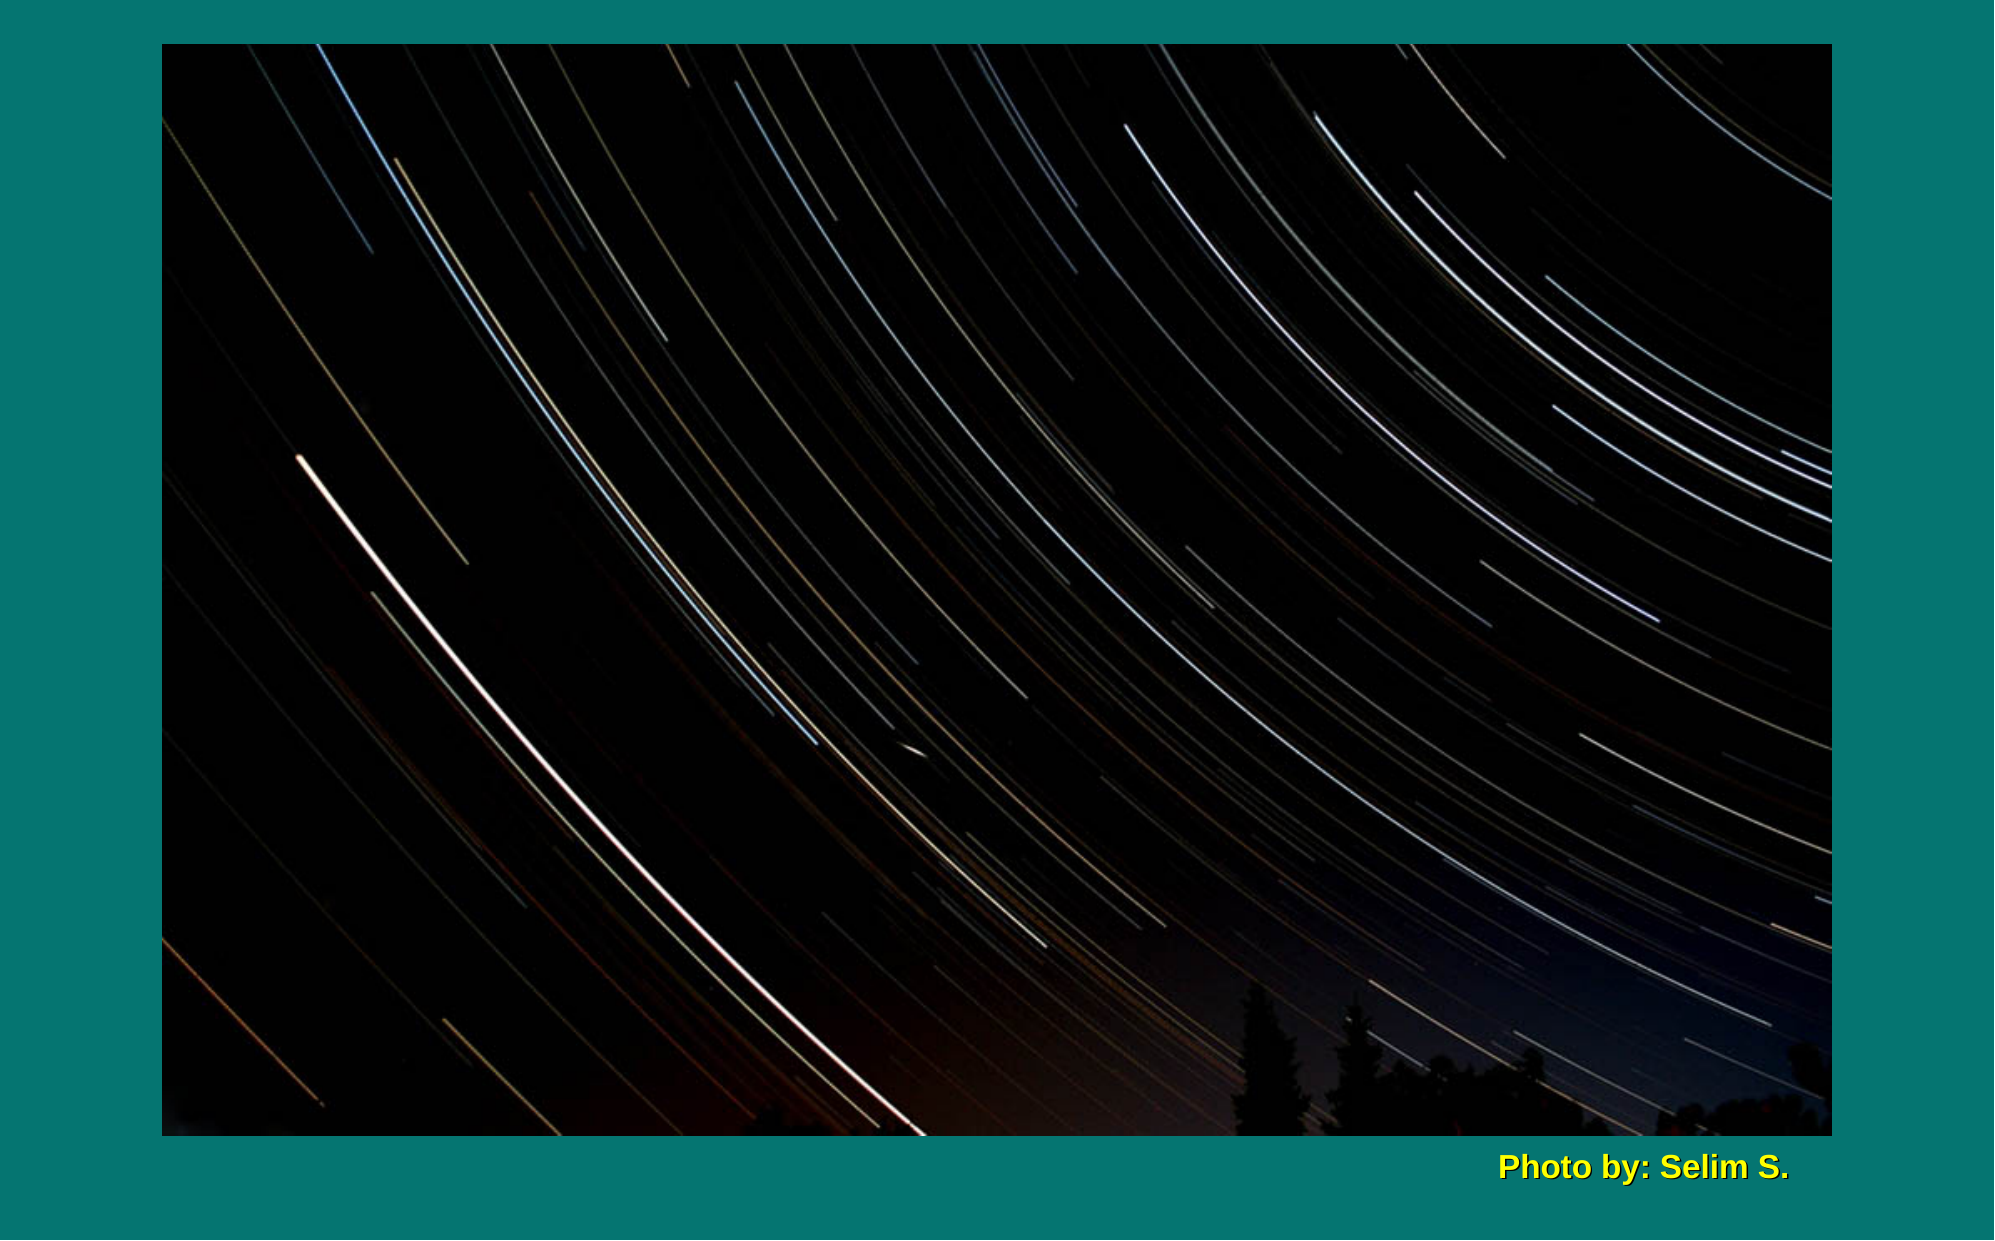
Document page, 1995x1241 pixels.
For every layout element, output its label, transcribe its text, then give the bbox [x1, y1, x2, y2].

text_box Photo by: Selim S. [1483, 1140, 1805, 1193]
picture [162, 44, 1832, 1136]
